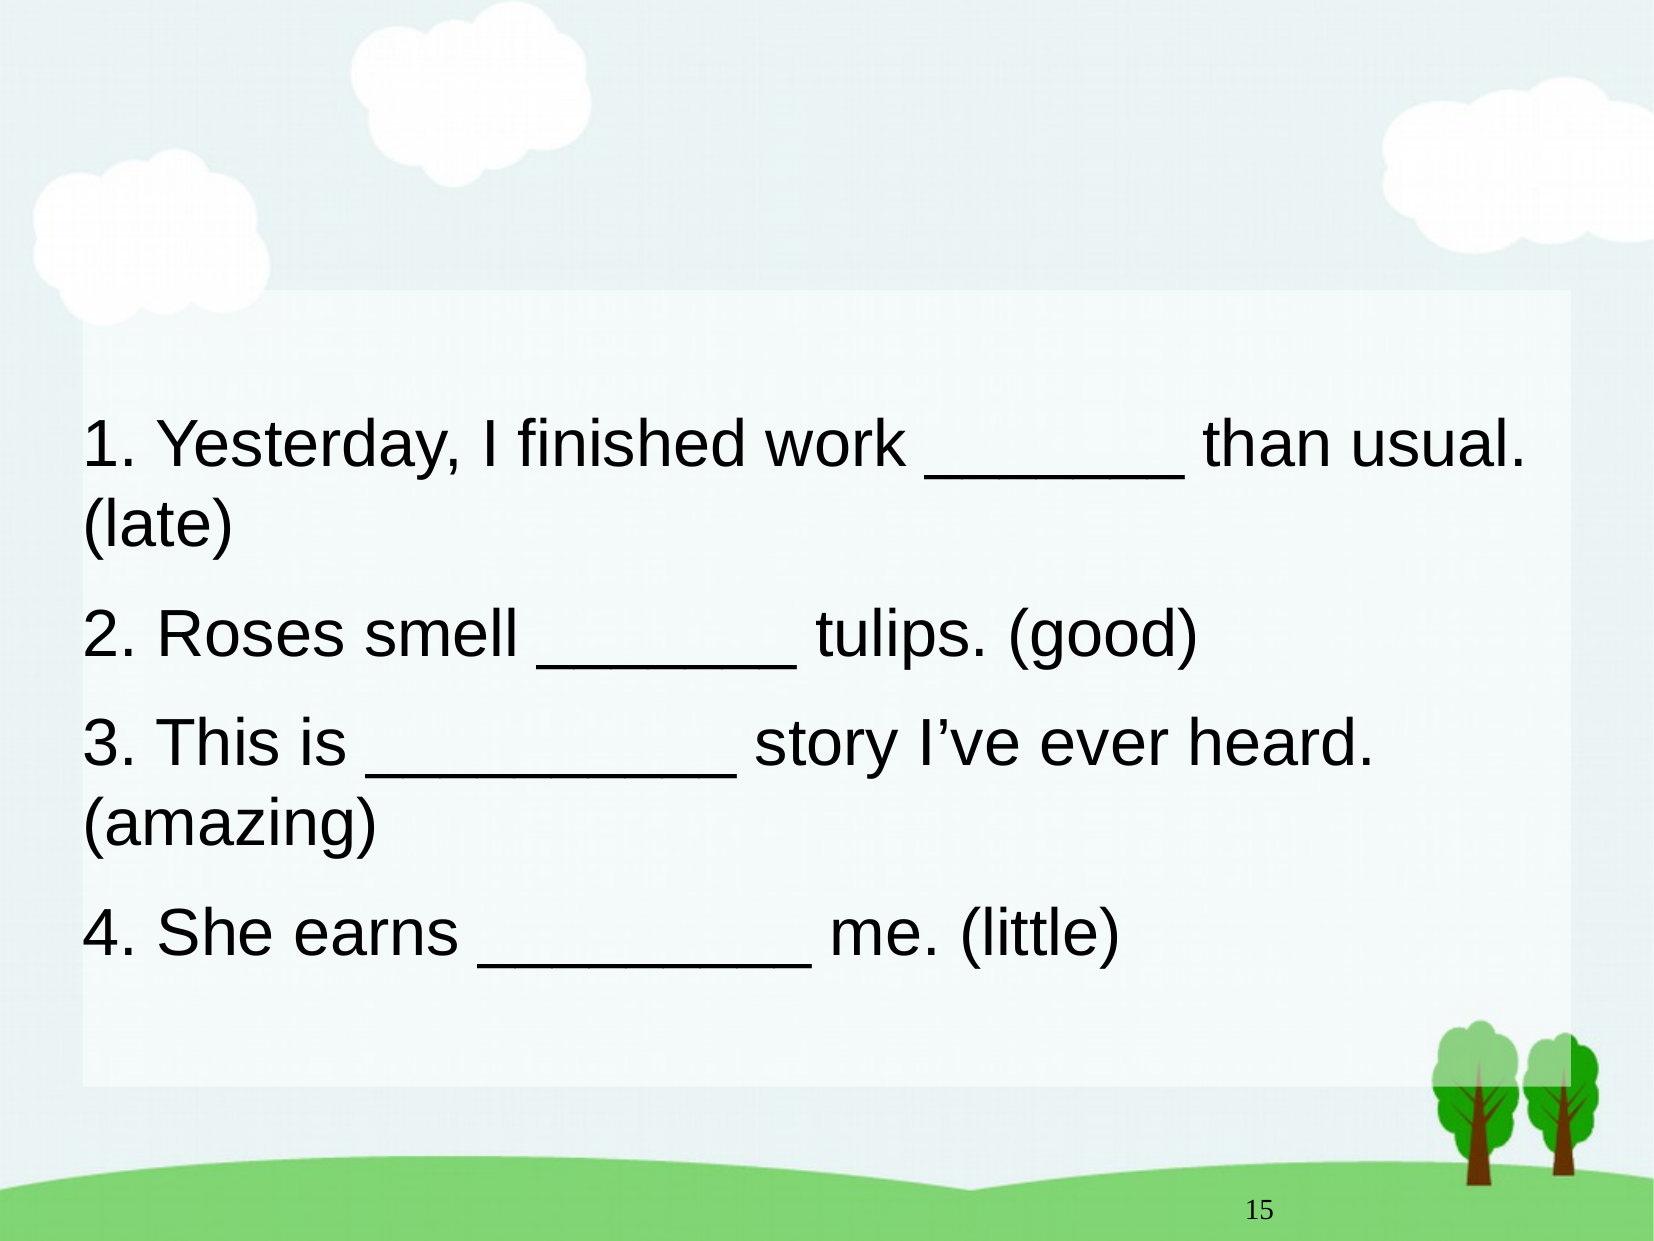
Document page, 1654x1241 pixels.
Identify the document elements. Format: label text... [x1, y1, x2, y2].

list 1. Yesterday, I finished work _______ than usual. (late) 2. Roses smell _______ tulips. (good) 3. This is __________ story I’ve ever heard. (amazing) 4. She earns _________ me. (little) [82, 290, 1571, 1087]
text_box [1244, 1190, 1630, 1241]
